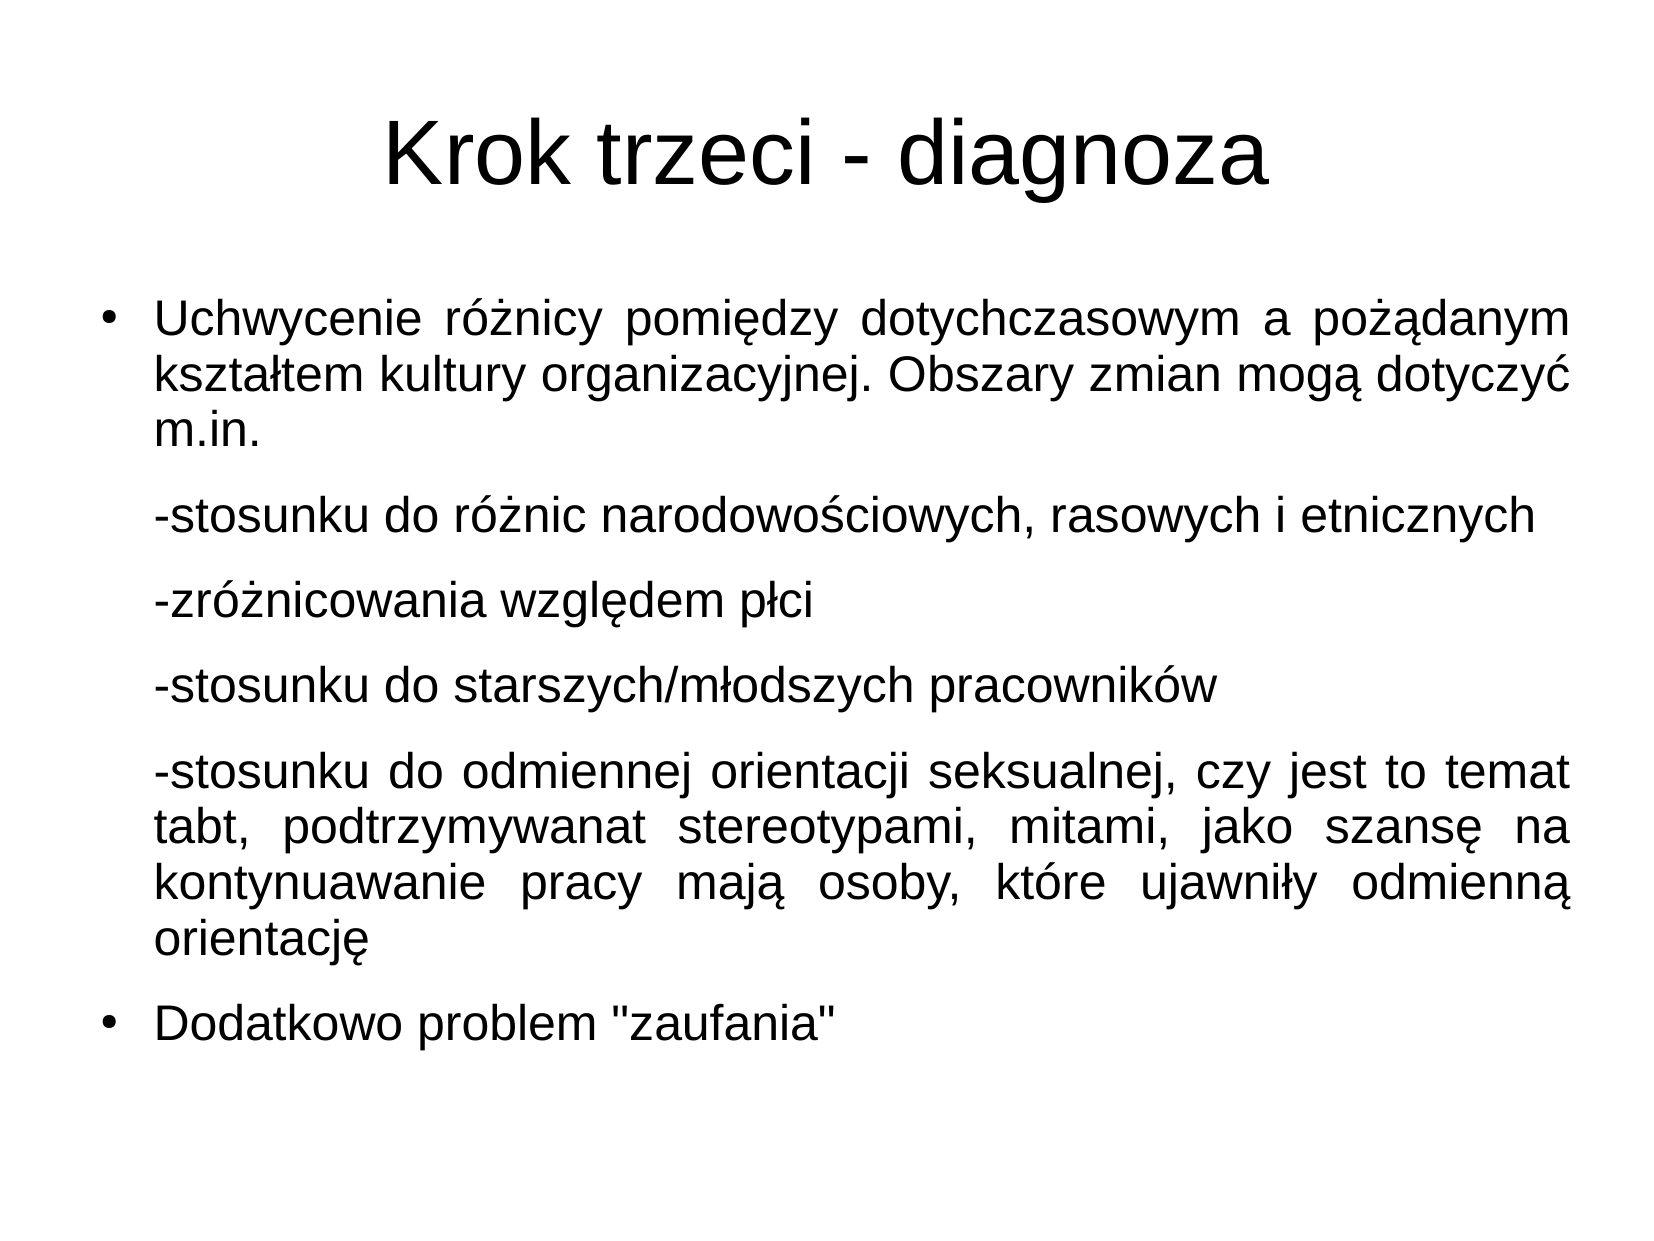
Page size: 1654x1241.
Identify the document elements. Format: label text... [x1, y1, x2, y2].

list Uchwycenie różnicy pomiędzy dotychczasowym a pożądanym kształtem kultury organizacyjnej. Obszary zmian mogą dotyczyć m.in. -stosunku do różnic narodowościowych, rasowych i etnicznych -zróżnicowania względem płci -stosunku do starszych/młodszych pracowników -stosunku do odmiennej orientacji seksualnej, czy jest to temat tabt, podtrzymywanat stereotypami, mitami, jako szansę na kontynuawanie pracy mają osoby, które ujawniły odmienną orientację Dodatkowo problem "zaufania" [82, 290, 1571, 1109]
title Krok trzeci - diagnoza [82, 49, 1571, 257]
